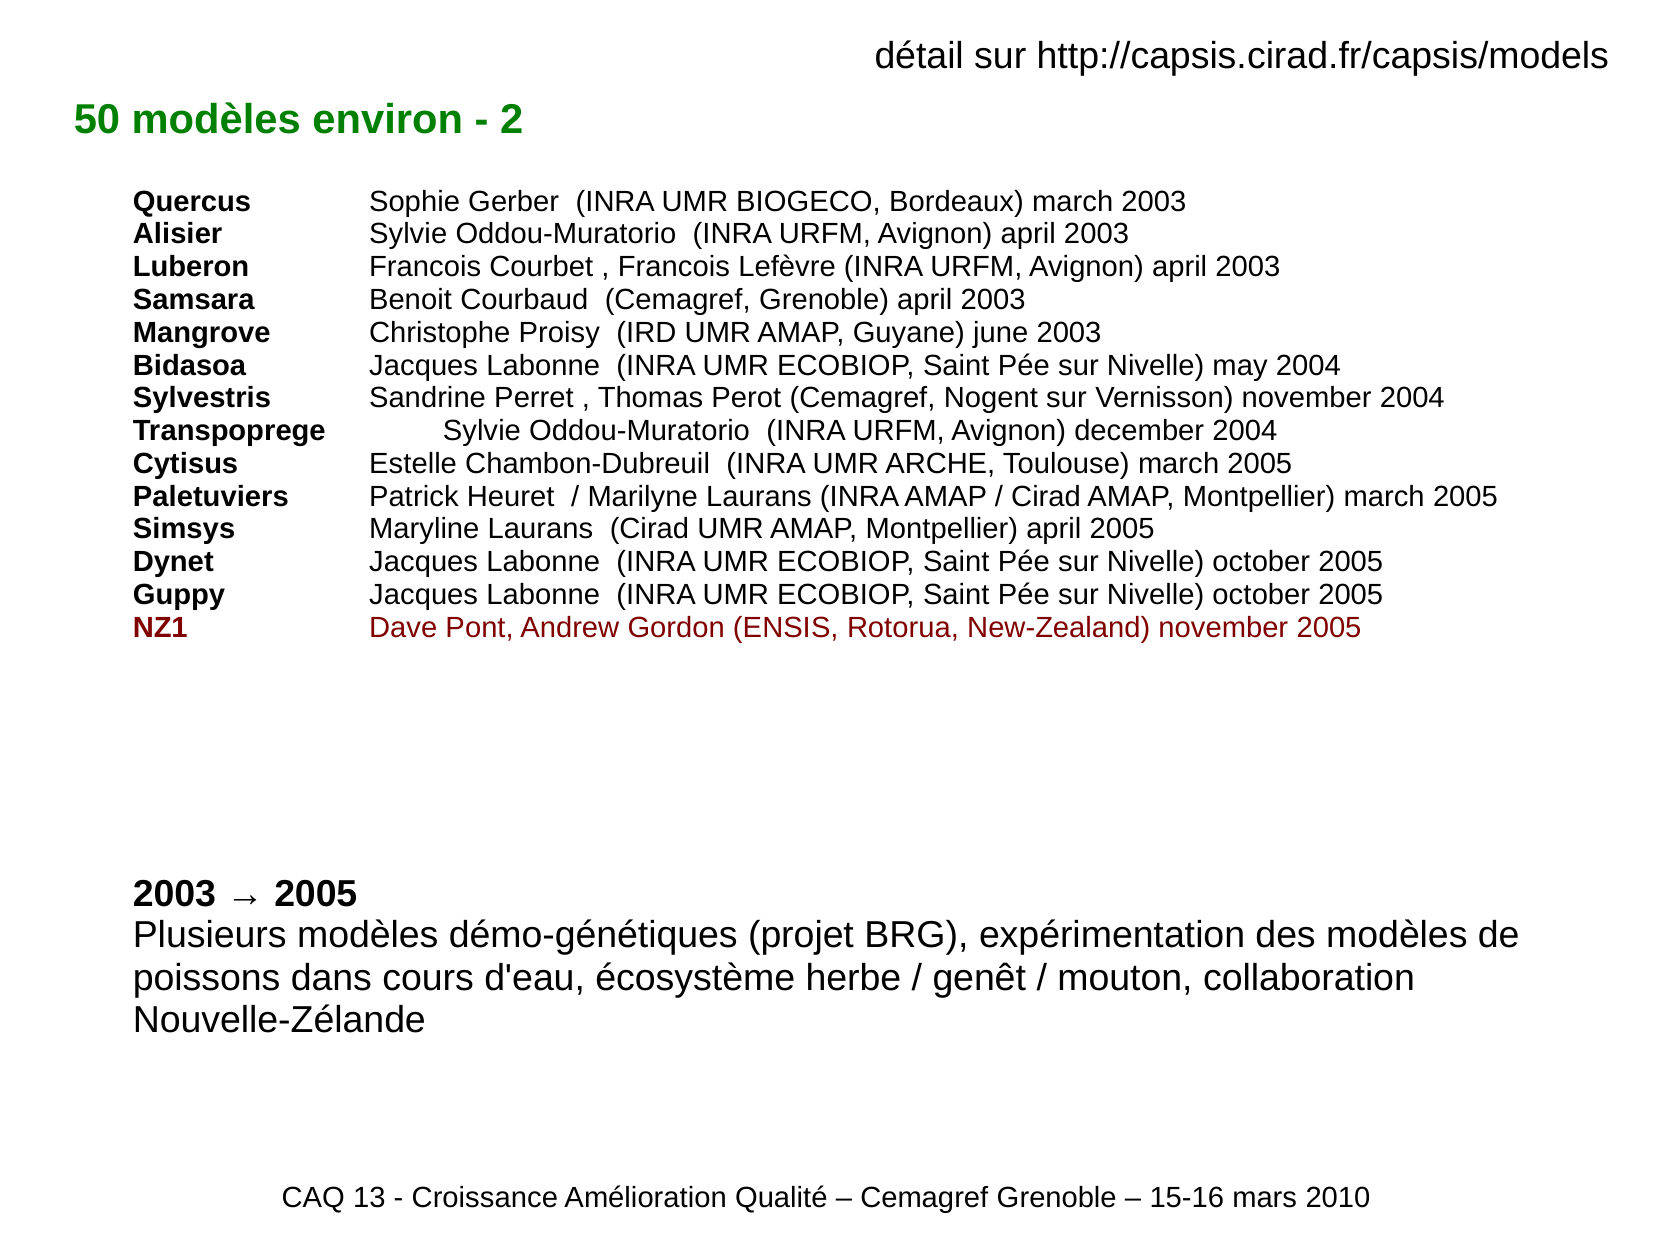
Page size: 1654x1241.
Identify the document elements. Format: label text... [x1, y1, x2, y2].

text_box 2003 → 2005 Plusieurs modèles démo-génétiques (projet BRG), expérimentation des modèles de poissons dans cours d'eau, écosystème herbe / genêt / mouton, collaboration Nouvelle-Zélande [118, 864, 1565, 1068]
text_box détail sur http://capsis.cirad.fr/capsis/models [815, 27, 1625, 89]
text_box 50 modèles environ - 2 [59, 88, 798, 158]
text_box Quercus Sophie Gerber (INRA UMR BIOGECO, Bordeaux) march 2003 Alisier Sylvie Oddou-Muratorio (INRA URFM, Avignon) april 2003 Luberon Francois Courbet , Francois Lefèvre (INRA URFM, Avignon) april 2003 Samsara Benoit Courbaud (Cemagref, Grenoble) april 2003 Mangrove Christophe Proisy (IRD UMR AMAP, Guyane) june 2003 Bidasoa Jacques Labonne (INRA UMR ECOBIOP, Saint Pée sur Nivelle) may 2004 Sylvestris Sandrine Perret , Thomas Perot (Cemagref, Nogent sur Vernisson) november 2004 Transpoprege Sylvie Oddou-Muratorio (INRA URFM, Avignon) december 2004 Cytisus Estelle Chambon-Dubreuil (INRA UMR ARCHE, Toulouse) march 2005 Paletuviers Patrick Heuret / Marilyne Laurans (INRA AMAP / Cirad AMAP, Montpellier) march 2005 Simsys Maryline Laurans (Cirad UMR AMAP, Montpellier) april 2005 Dynet Jacques Labonne (INRA UMR ECOBIOP, Saint Pée sur Nivelle) october 2005 Guppy Jacques Labonne (INRA UMR ECOBIOP, Saint Pée sur Nivelle) october 2005 NZ1 Dave Pont, Andrew Gordon (ENSIS, Rotorua, New-Zealand) november 2005 [118, 177, 1654, 768]
